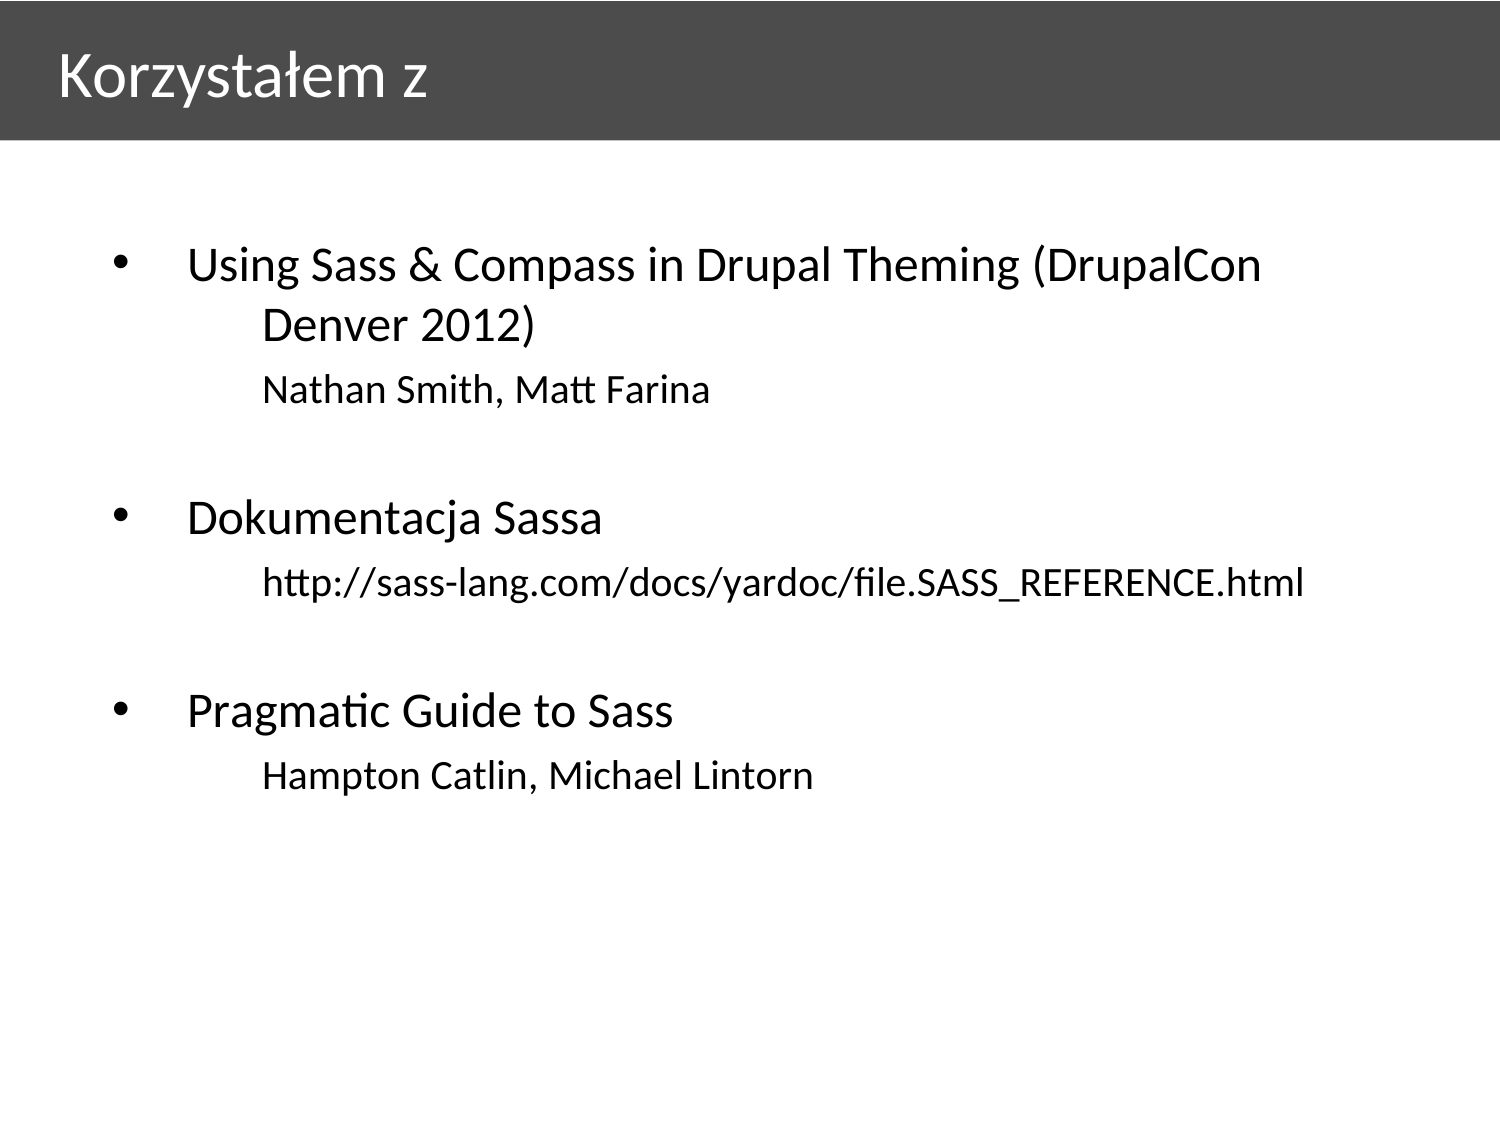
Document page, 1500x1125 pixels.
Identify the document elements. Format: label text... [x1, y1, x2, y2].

text_box Korzystałem z [0, 1, 1500, 140]
subtitle Using Sass & Compass in Drupal Theming (DrupalCon Denver 2012) Nathan Smith, Matt Farina Dokumentacja Sassa http://sass-lang.com/docs/yardoc/file.SASS_REFERENCE.html Pragmatic Guide to Sass Hampton Catlin, Michael Lintorn [0, 142, 1495, 810]
